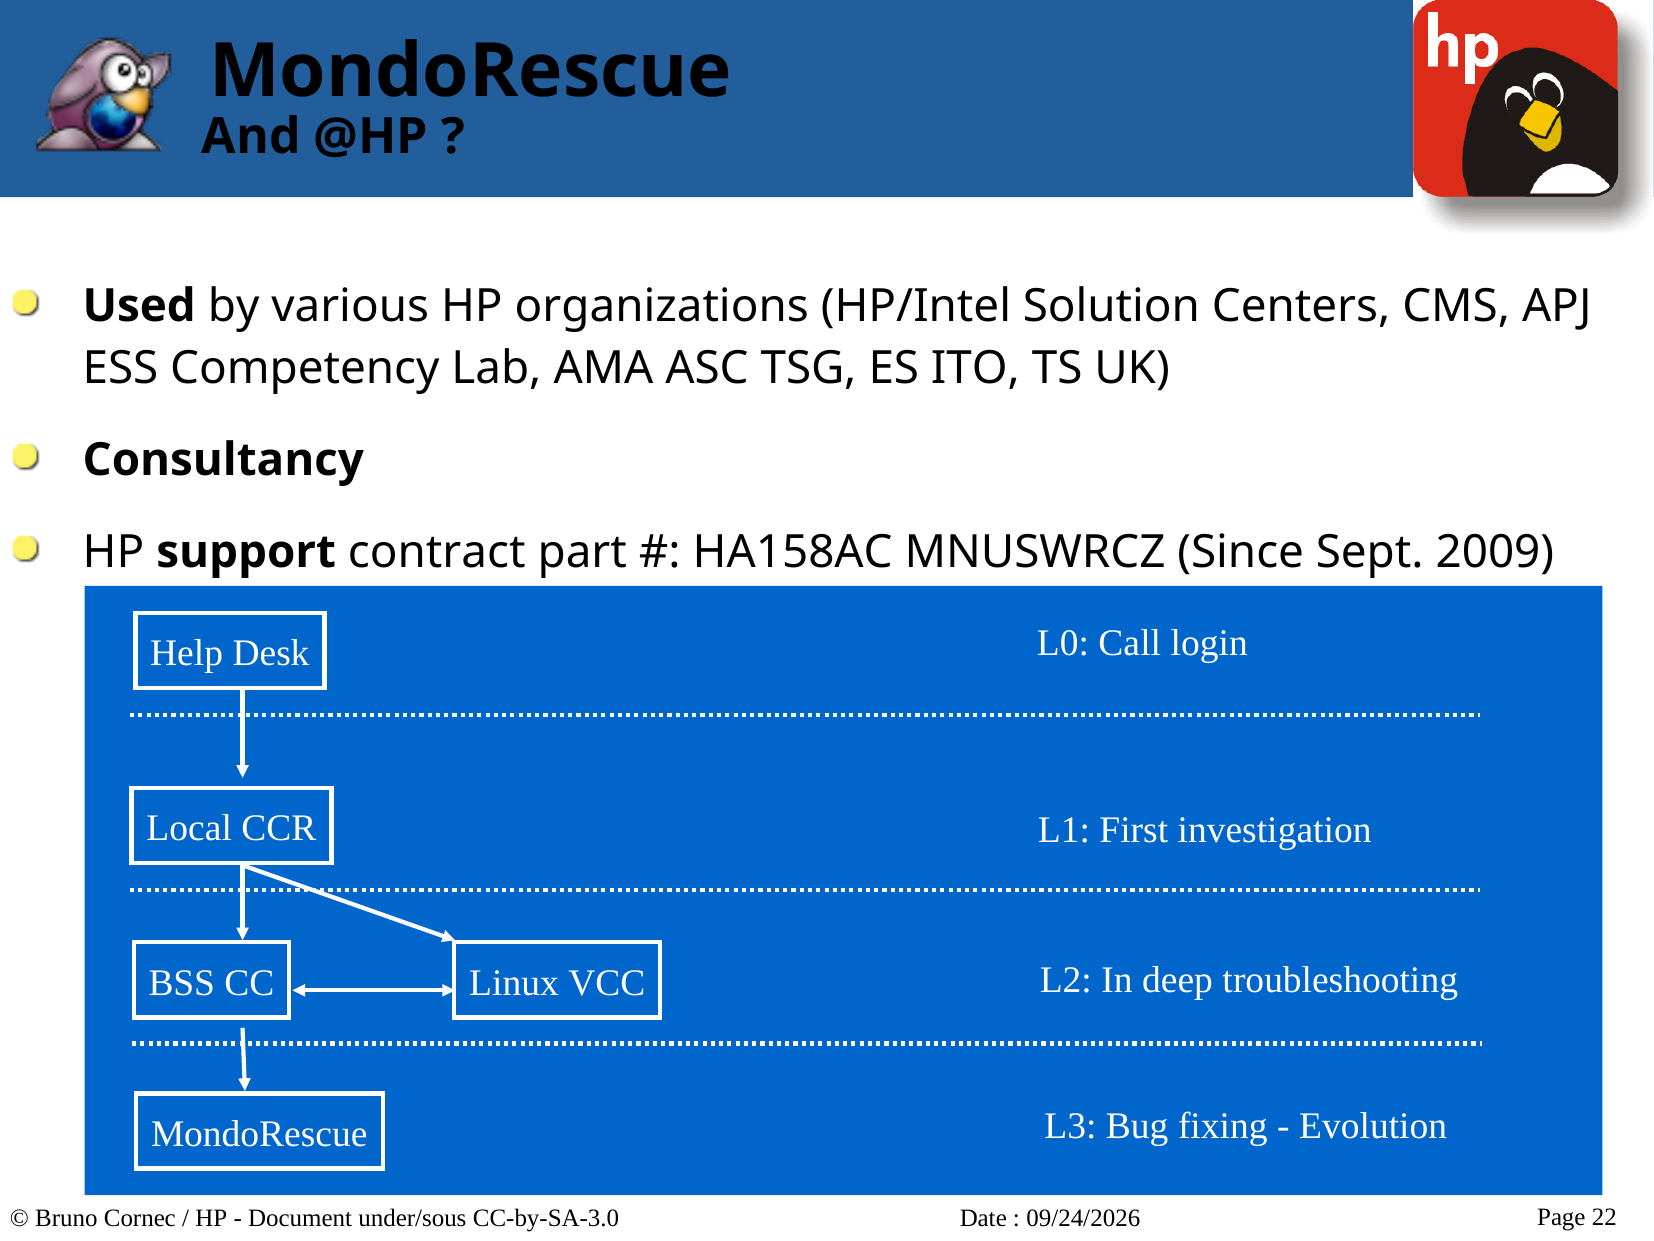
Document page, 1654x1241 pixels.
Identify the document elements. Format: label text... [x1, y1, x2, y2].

text_box Linux VCC [454, 942, 661, 1018]
text_box [84, 585, 1603, 1196]
picture [1413, 0, 1654, 235]
text_box L1: First investigation [867, 789, 1543, 866]
picture [0, 0, 211, 199]
text_box MondoRescue [136, 1093, 383, 1169]
text_box Local CCR [131, 787, 332, 864]
text_box BSS CC [133, 942, 290, 1018]
title And @HP ? [201, 32, 1191, 241]
text_box L0: Call login [805, 602, 1481, 678]
list Used by various HP organizations (HP/Intel Solution Centers, CMS, APJ ESS Competency Lab, AMA ASC TSG, ES ITO, TS UK) Consultancy HP support contract part #: HA158AC MNUSWRCZ (Since Sept. 2009) [0, 271, 1637, 1158]
text_box L2: In deep troubleshooting [911, 940, 1587, 1016]
text_box L3: Bug fixing - Evolution [908, 1085, 1584, 1161]
text_box Help Desk [135, 612, 325, 689]
